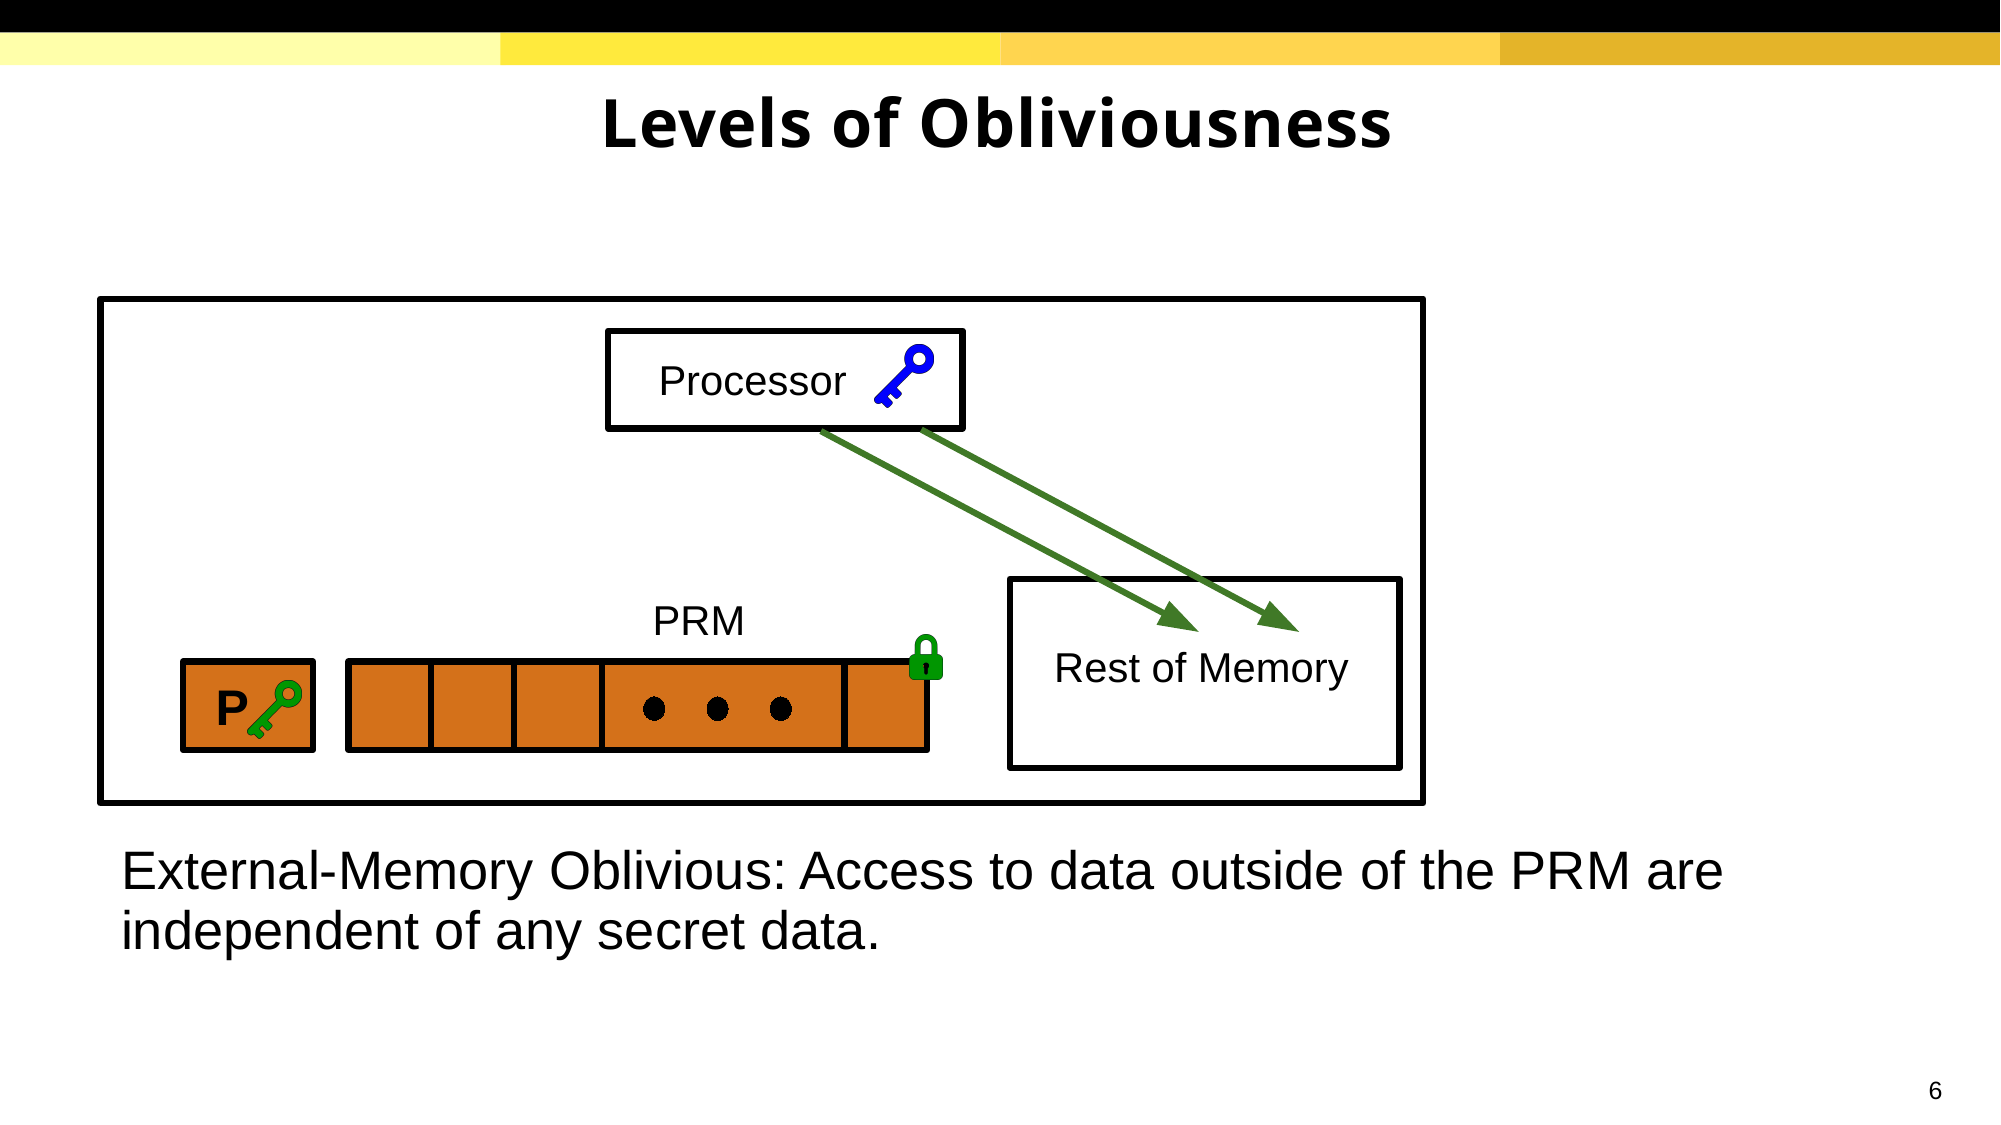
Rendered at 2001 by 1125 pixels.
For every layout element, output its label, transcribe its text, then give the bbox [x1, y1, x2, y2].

text_box 6 [1913, 1069, 1958, 1113]
text_box P [200, 673, 264, 744]
picture [909, 634, 943, 680]
text_box [100, 298, 1424, 804]
text_box PRM [637, 590, 761, 652]
picture [247, 680, 302, 739]
picture [874, 344, 934, 408]
title Levels of Obliviousness [48, 53, 1947, 201]
text_box External-Memory Oblivious: Access to data outside of the PRM are independent of any secret data. [106, 832, 1855, 1022]
text_box Rest of Memory [1039, 637, 1364, 700]
text_box Processor [643, 350, 880, 417]
